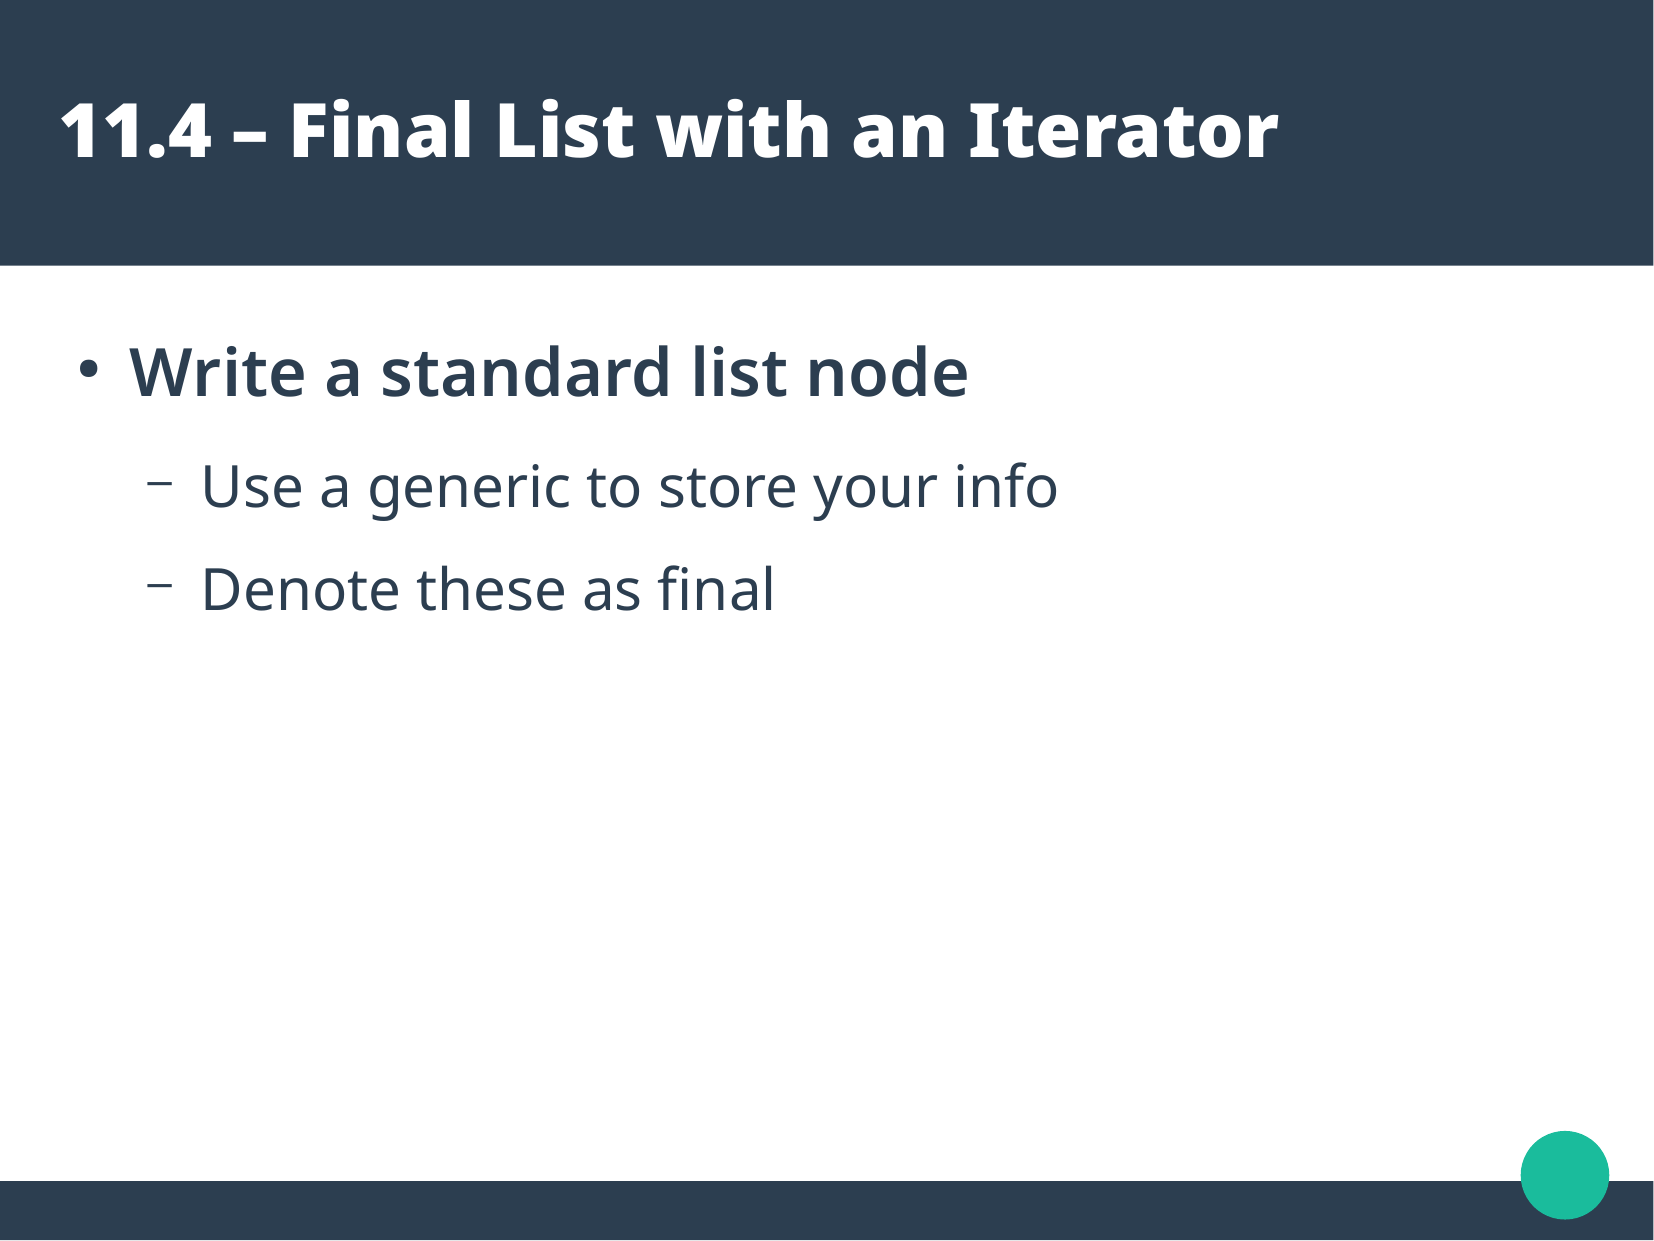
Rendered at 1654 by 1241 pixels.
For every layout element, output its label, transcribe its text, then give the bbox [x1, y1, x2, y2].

title 11.4 – Final List with an Iterator [59, 49, 1595, 207]
list Write a standard list node Use a generic to store your info Denote these as final [59, 324, 1595, 1152]
